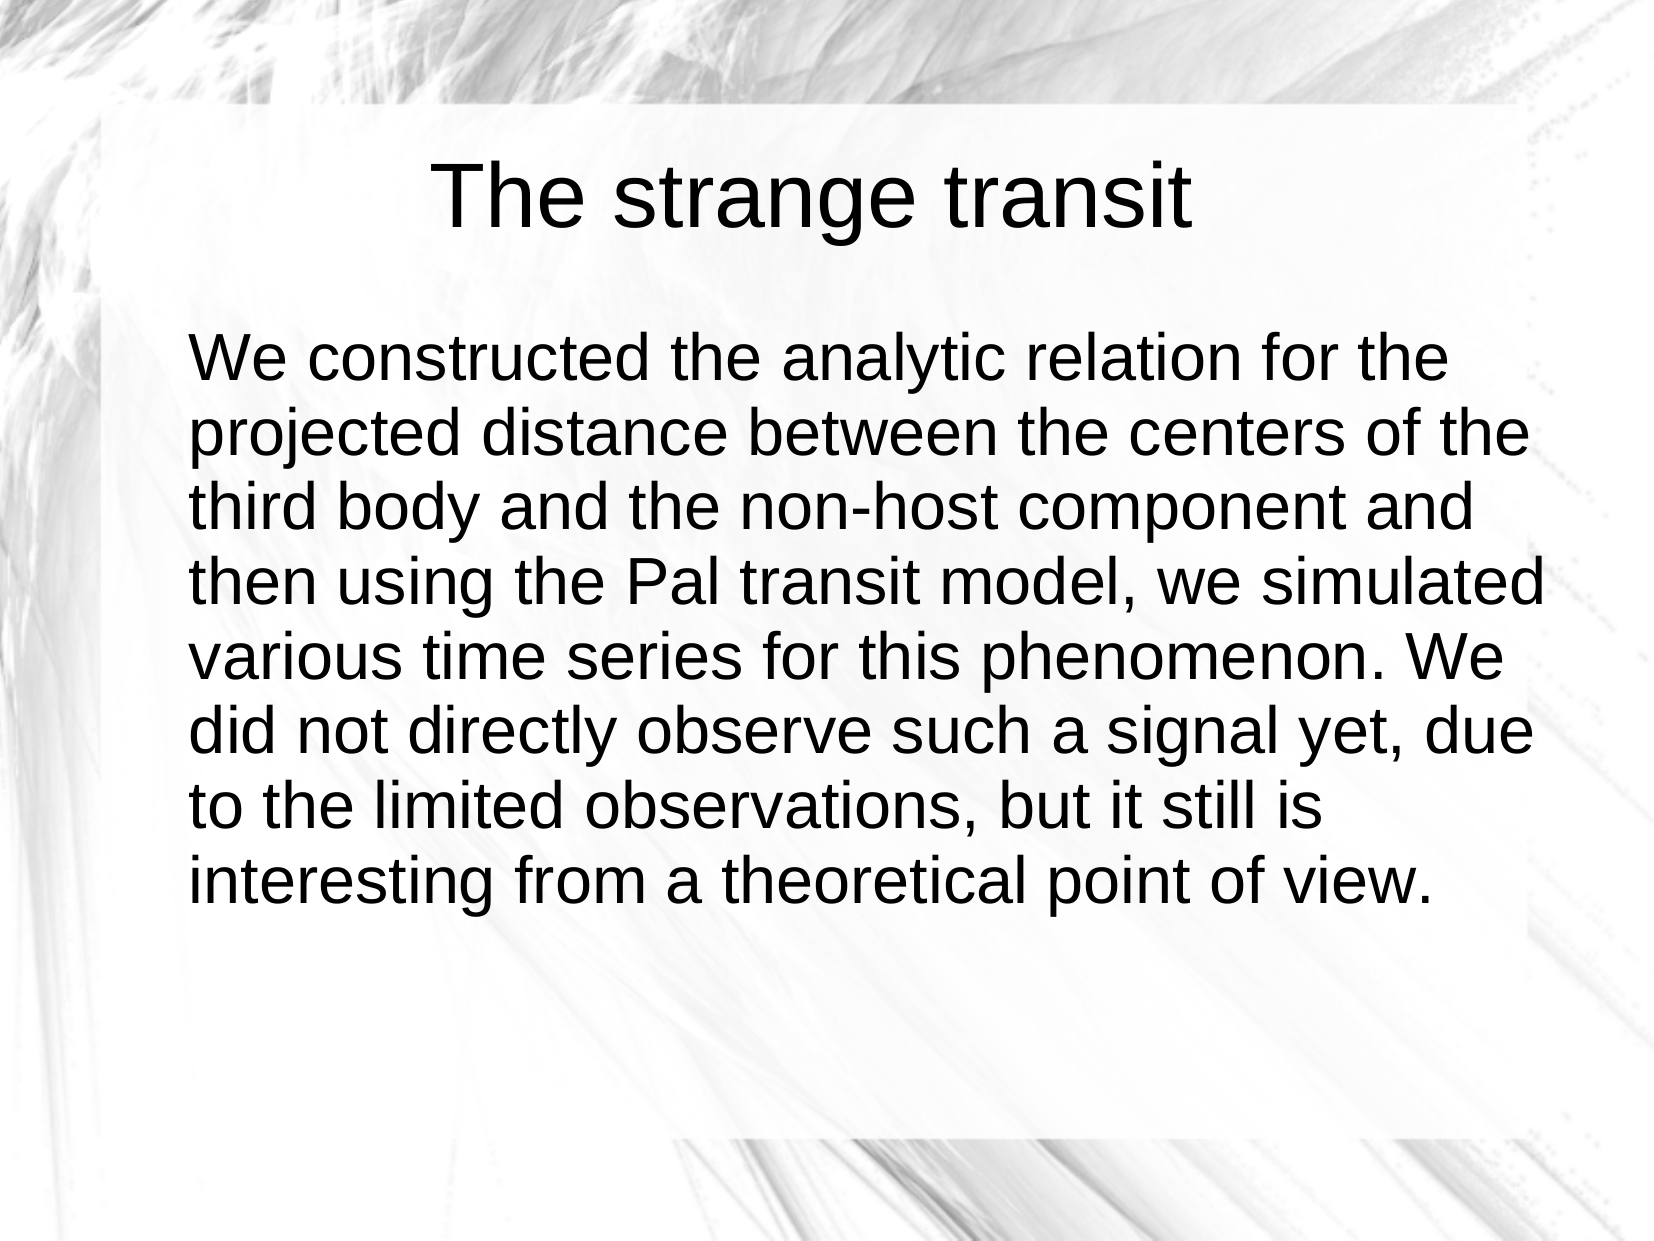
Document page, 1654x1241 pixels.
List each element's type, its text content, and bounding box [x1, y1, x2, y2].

picture [0, 0, 1654, 1241]
title The strange transit [118, 112, 1506, 281]
list We constructed the analytic relation for the projected distance between the centers of the third body and the non-host component and then using the Pal transit model, we simulated various time series for this phenomenon. We did not directly observe such a signal yet, due to the limited observations, but it still is interesting from a theoretical point of view. [118, 319, 1571, 1025]
